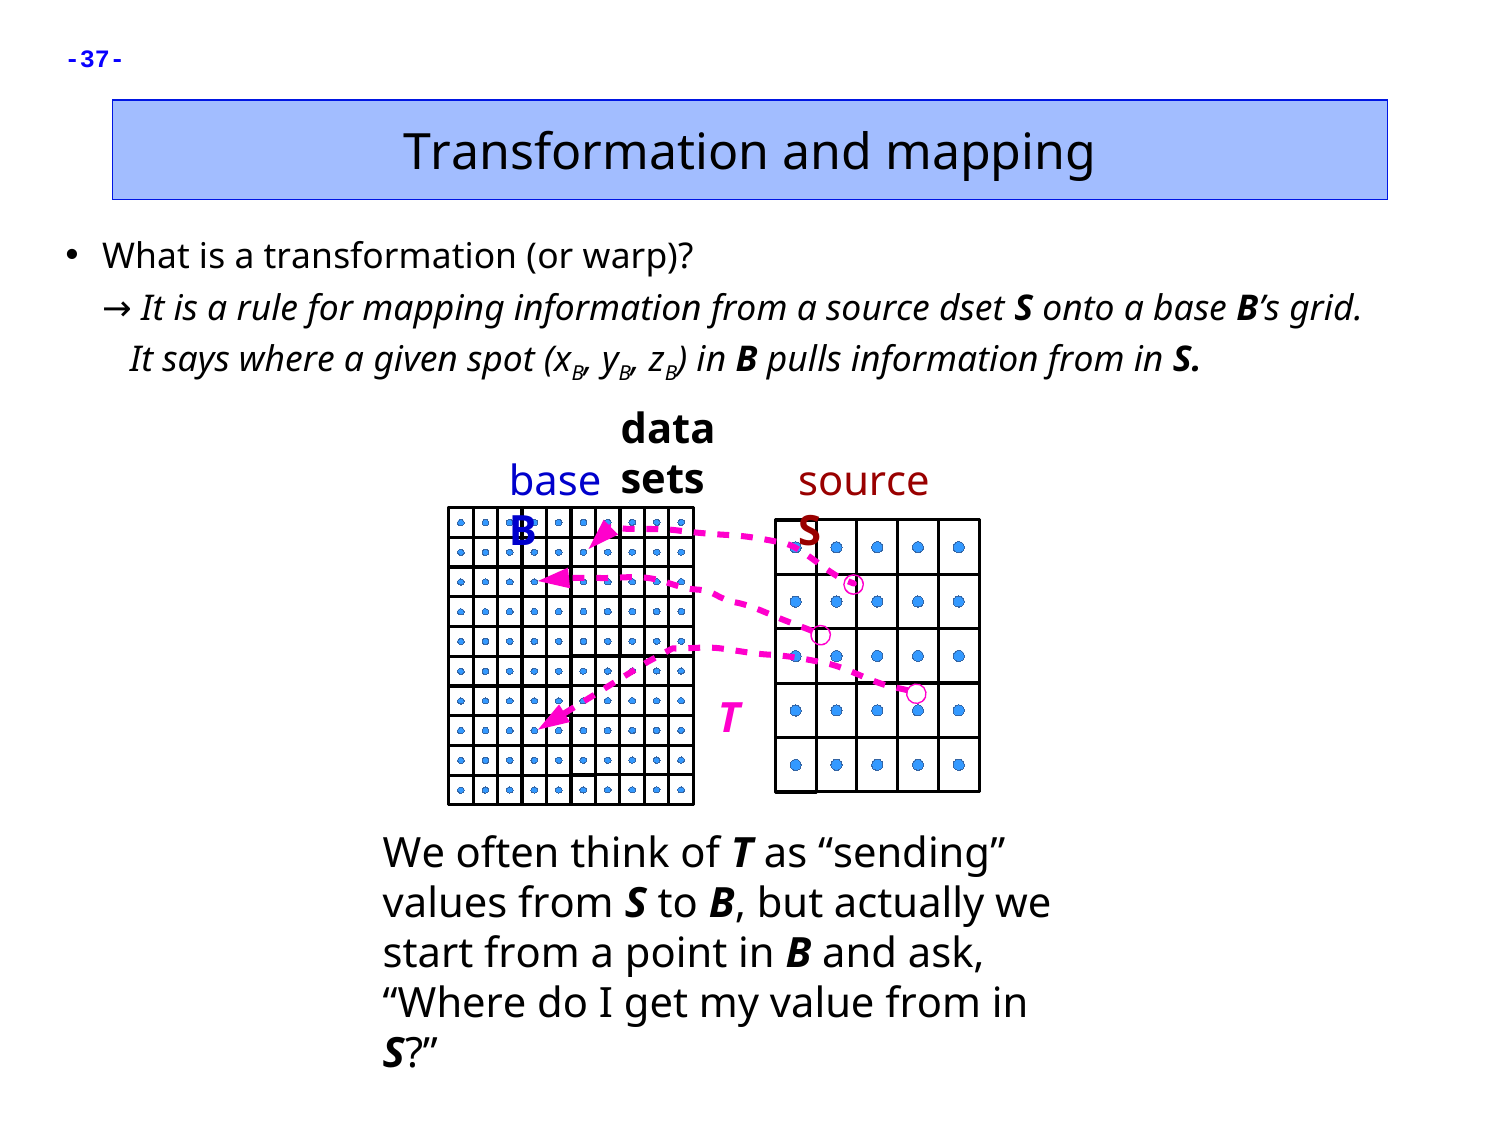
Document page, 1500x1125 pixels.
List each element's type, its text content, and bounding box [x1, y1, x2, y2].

text_box [953, 759, 965, 771]
text_box [653, 697, 661, 704]
text_box [677, 697, 685, 704]
text_box [555, 519, 563, 526]
text_box [482, 608, 489, 615]
text_box [604, 638, 612, 645]
text_box [530, 638, 538, 645]
text_box T [703, 683, 762, 749]
text_box [604, 697, 612, 704]
text_box [530, 549, 538, 556]
text_box [555, 727, 563, 734]
text_box [677, 756, 685, 764]
text_box [653, 638, 661, 645]
text_box [871, 650, 883, 662]
text_box [506, 727, 514, 734]
text_box [579, 668, 587, 675]
text_box [530, 727, 538, 734]
text_box [457, 638, 465, 645]
text_box [506, 757, 514, 764]
text_box We often think of T as “sending” values from S to B, but actually we start from a point in B and ask, “Where do I get my value from in S?” [365, 815, 1107, 1110]
text_box [628, 608, 636, 615]
text_box [604, 578, 612, 585]
text_box [579, 786, 587, 794]
text_box [912, 704, 924, 716]
text_box [628, 638, 636, 645]
text_box [791, 650, 802, 662]
text_box [953, 704, 965, 716]
text_box [482, 668, 489, 675]
text_box [457, 578, 465, 586]
text_box [677, 519, 685, 526]
text_box [628, 786, 636, 793]
text_box [790, 541, 802, 553]
text_box [677, 608, 685, 615]
text_box [677, 727, 685, 734]
text_box [530, 786, 538, 794]
text_box [457, 787, 465, 794]
text_box [653, 756, 661, 764]
text_box [555, 549, 563, 556]
text_box [580, 579, 587, 585]
text_box [555, 757, 563, 764]
text_box [604, 667, 612, 675]
text_box [912, 541, 924, 553]
text_box [677, 786, 685, 793]
text_box [677, 549, 685, 556]
text_box [580, 519, 587, 526]
text_box [482, 578, 489, 585]
text_box [506, 668, 514, 675]
text_box Transformation and mapping [112, 99, 1388, 200]
text_box [871, 759, 883, 771]
text_box [653, 786, 661, 793]
text_box [953, 595, 965, 608]
text_box [871, 595, 883, 608]
text_box [830, 759, 843, 771]
text_box [871, 704, 883, 716]
text_box [653, 549, 661, 556]
text_box [580, 638, 587, 645]
text_box [530, 578, 538, 585]
text_box [555, 638, 563, 645]
text_box [482, 727, 489, 734]
text_box What is a transformation (or warp)? → It is a rule for mapping information from a source dset S onto a base B’s grid. It says where a given spot (xB, yB, zB) in B pulls information from in S. [49, 226, 1410, 392]
text_box [482, 549, 489, 556]
text_box [790, 704, 802, 717]
text_box [604, 608, 612, 615]
text_box [604, 757, 612, 764]
text_box [580, 549, 587, 556]
text_box [482, 638, 489, 645]
text_box [457, 549, 465, 556]
text_box [830, 704, 843, 716]
text_box [579, 757, 587, 764]
text_box data sets [603, 391, 816, 463]
text_box [628, 549, 636, 556]
text_box [790, 596, 802, 608]
text_box [482, 786, 489, 794]
text_box [506, 638, 514, 645]
text_box [555, 697, 563, 704]
text_box [506, 519, 512, 526]
text_box [653, 519, 661, 526]
text_box [555, 668, 563, 675]
text_box [482, 519, 489, 526]
text_box [628, 519, 636, 525]
text_box [457, 697, 465, 705]
text_box [506, 549, 514, 556]
text_box [506, 697, 514, 704]
text_box [530, 757, 538, 764]
text_box [653, 578, 661, 585]
text_box [677, 638, 685, 645]
text_box [653, 608, 661, 615]
text_box [457, 608, 465, 615]
text_box [506, 578, 514, 585]
text_box [790, 759, 802, 771]
text_box [580, 608, 587, 615]
text_box [532, 519, 538, 526]
text_box [628, 578, 636, 585]
text_box [953, 541, 965, 553]
text_box [555, 608, 563, 615]
text_box [912, 650, 924, 662]
text_box [871, 541, 883, 553]
text_box [653, 727, 661, 734]
text_box [830, 650, 843, 662]
text_box [604, 549, 612, 556]
text_box [482, 697, 489, 704]
text_box [604, 786, 612, 793]
text_box [530, 608, 538, 615]
text_box [579, 727, 587, 734]
text_box [912, 595, 924, 608]
text_box [506, 608, 514, 615]
text_box [653, 667, 661, 675]
text_box base B [491, 443, 652, 515]
text_box source S [780, 443, 974, 515]
text_box [506, 786, 514, 794]
text_box [457, 727, 465, 734]
text_box [953, 650, 965, 662]
text_box [457, 519, 465, 526]
text_box [628, 727, 636, 734]
text_box [530, 697, 538, 704]
text_box [677, 578, 685, 585]
text_box [628, 697, 636, 704]
text_box [457, 668, 465, 675]
text_box [482, 757, 489, 764]
text_box [677, 667, 685, 675]
text_box [830, 595, 843, 608]
text_box [912, 759, 924, 771]
text_box [579, 697, 585, 704]
text_box [457, 757, 465, 764]
text_box [530, 668, 538, 675]
text_box [830, 541, 843, 553]
text_box [628, 756, 636, 764]
text_box [604, 727, 612, 734]
text_box [555, 786, 563, 794]
